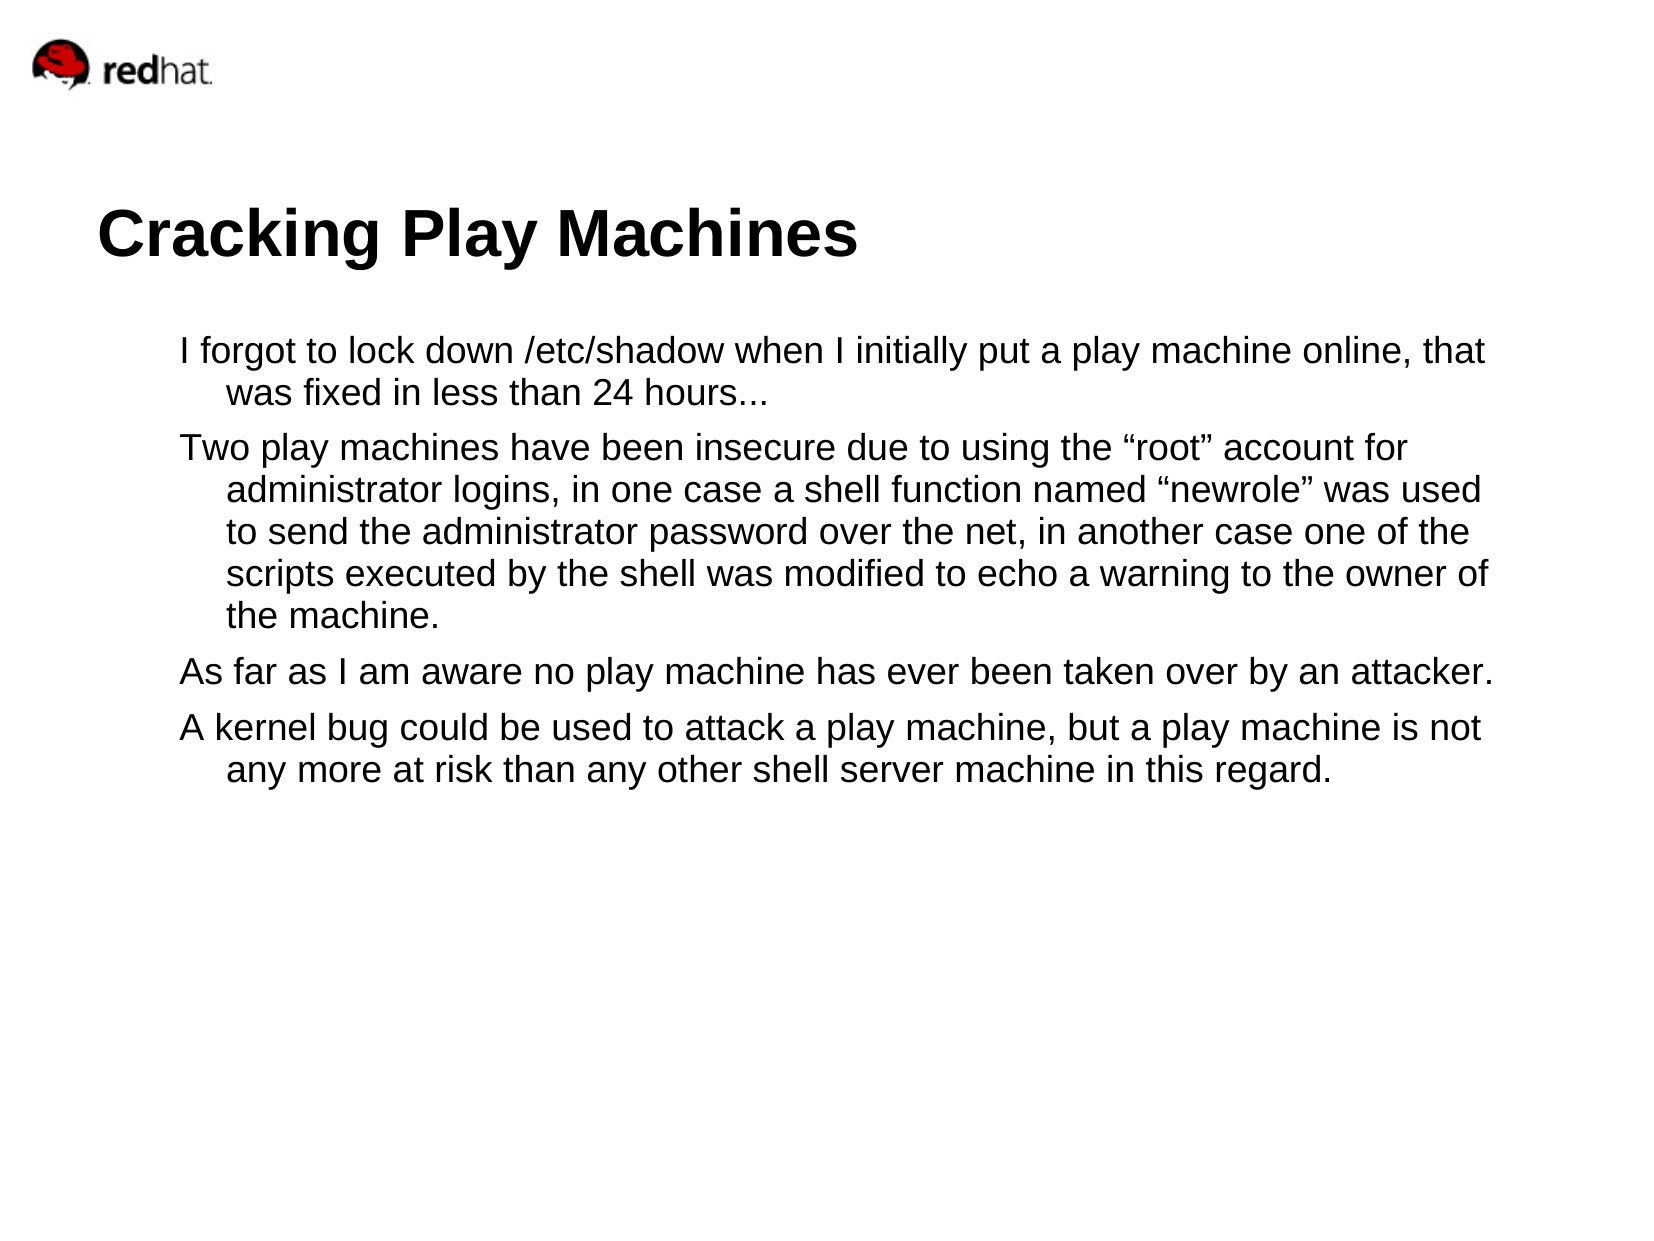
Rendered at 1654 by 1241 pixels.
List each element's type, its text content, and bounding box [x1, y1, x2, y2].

list I forgot to lock down /etc/shadow when I initially put a play machine online, that was fixed in less than 24 hours... Two play machines have been insecure due to using the “root” account for administrator logins, in one case a shell function named “newrole” was used to send the administrator password over the net, in another case one of the scripts executed by the shell was modified to echo a warning to the owner of the machine. As far as I am aware no play machine has ever been taken over by an attacker. A kernel bug could be used to attack a play machine, but a play machine is not any more at risk than any other shell server machine in this regard. [104, 329, 1510, 1062]
title Cracking Play Machines [79, 159, 1485, 308]
picture [31, 37, 212, 98]
